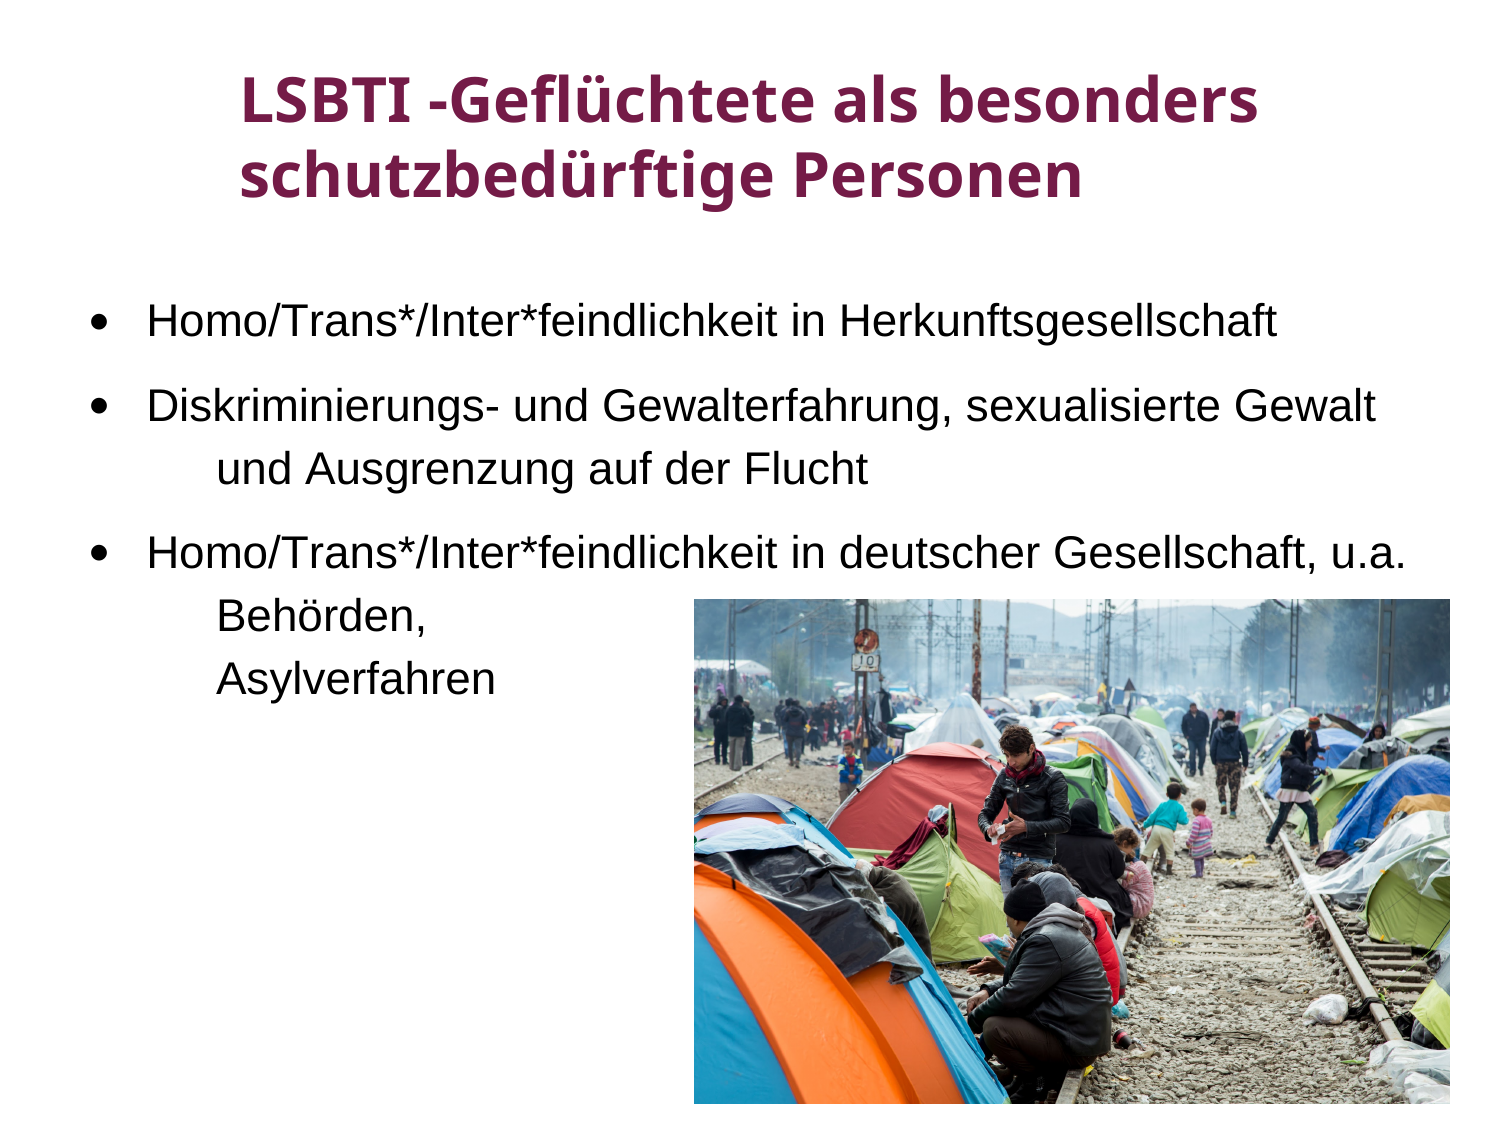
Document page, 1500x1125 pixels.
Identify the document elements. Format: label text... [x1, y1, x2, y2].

text_box Homo/Trans*/Inter*feindlichkeit in Herkunftsgesellschaft Diskriminierungs- und Gewalterfahrung, sexualisierte Gewalt und Ausgrenzung auf der Flucht Homo/Trans*/Inter*feindlichkeit in deutscher Gesellschaft, u.a. Behörden, Asylverfahren [75, 221, 1425, 1005]
text_box LSBTI -Geflüchtete als besonders schutzbedürftige Personen [75, 45, 1425, 221]
picture [694, 599, 1450, 1104]
